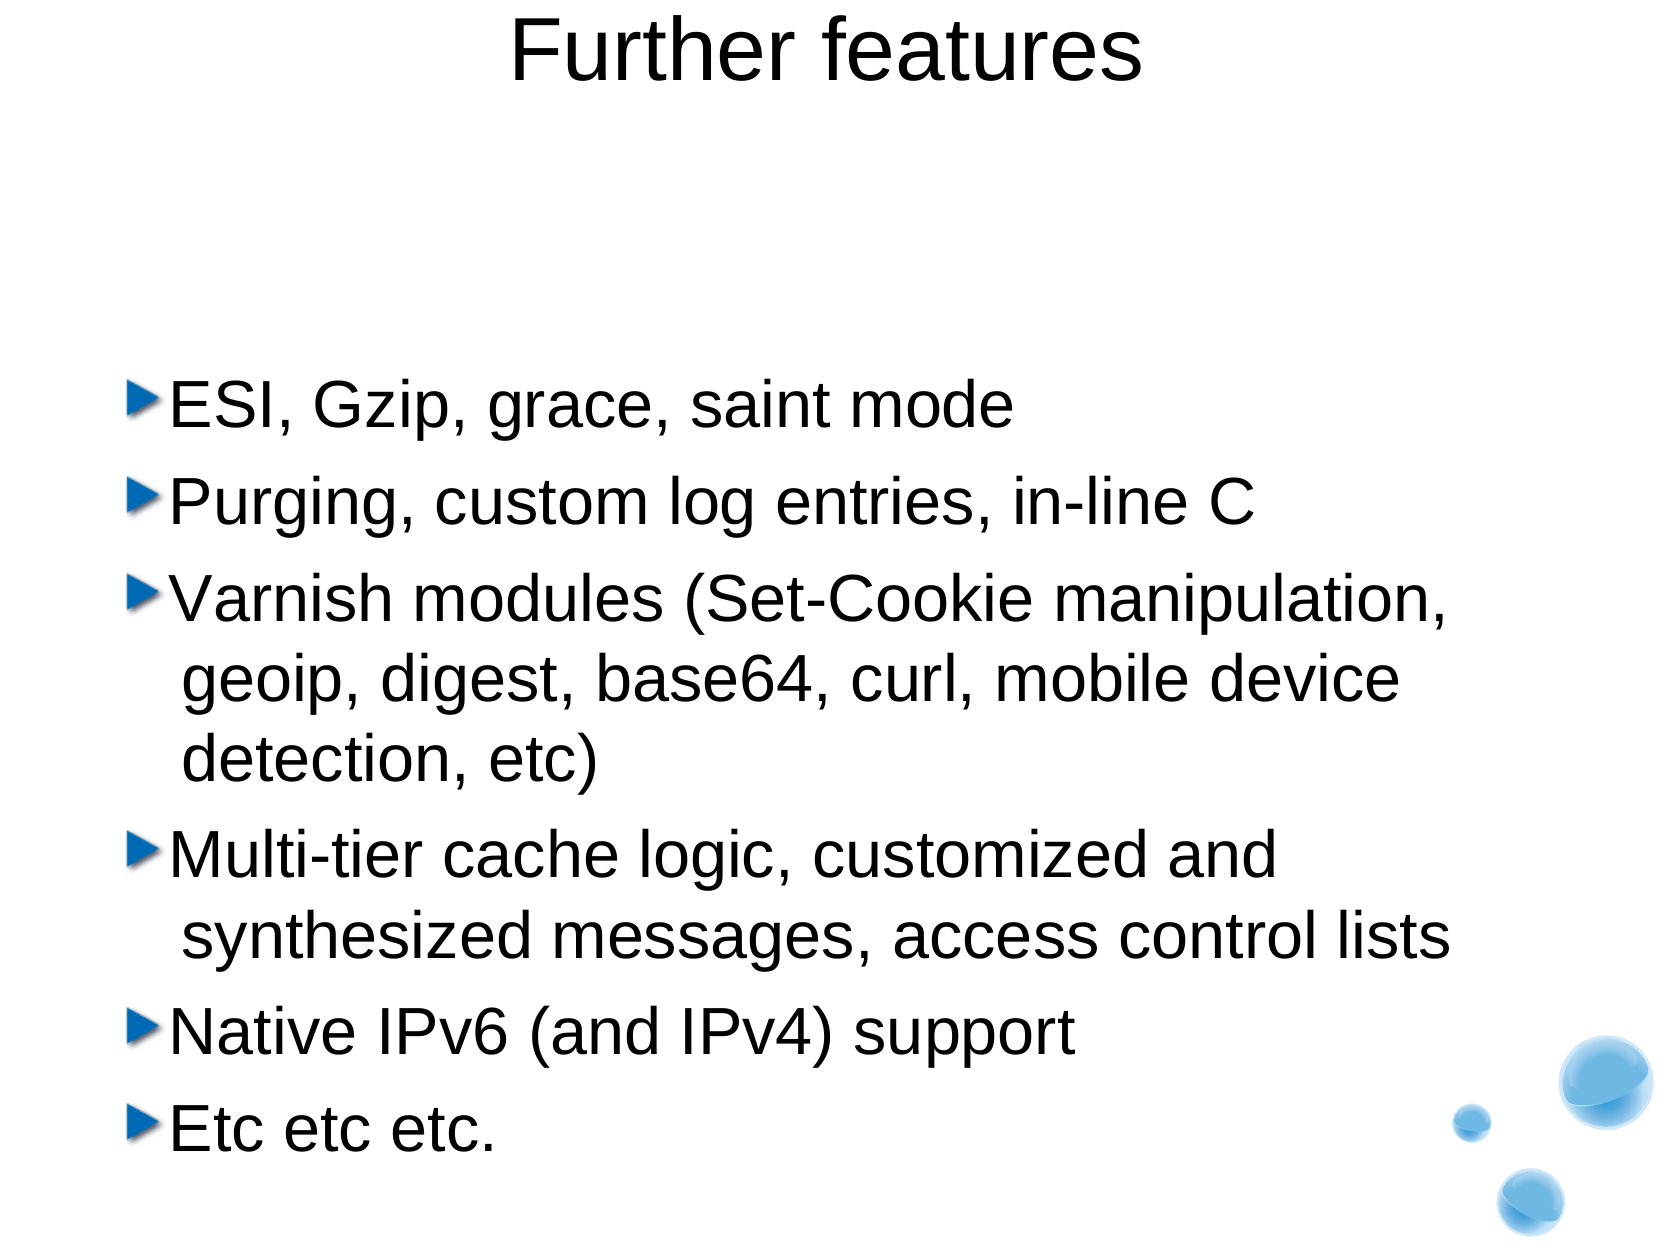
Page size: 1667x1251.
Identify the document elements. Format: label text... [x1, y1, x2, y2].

title Further features [118, 0, 1534, 207]
picture [1451, 1033, 1654, 1238]
list ESI, Gzip, grace, saint mode Purging, custom log entries, in-line C Varnish modules (Set-Cookie manipulation, geoip, digest, base64, curl, mobile device detection, etc) Multi-tier cache logic, customized and synthesized messages, access control lists Native IPv6 (and IPv4) support Etc etc etc. [124, 360, 1541, 1187]
